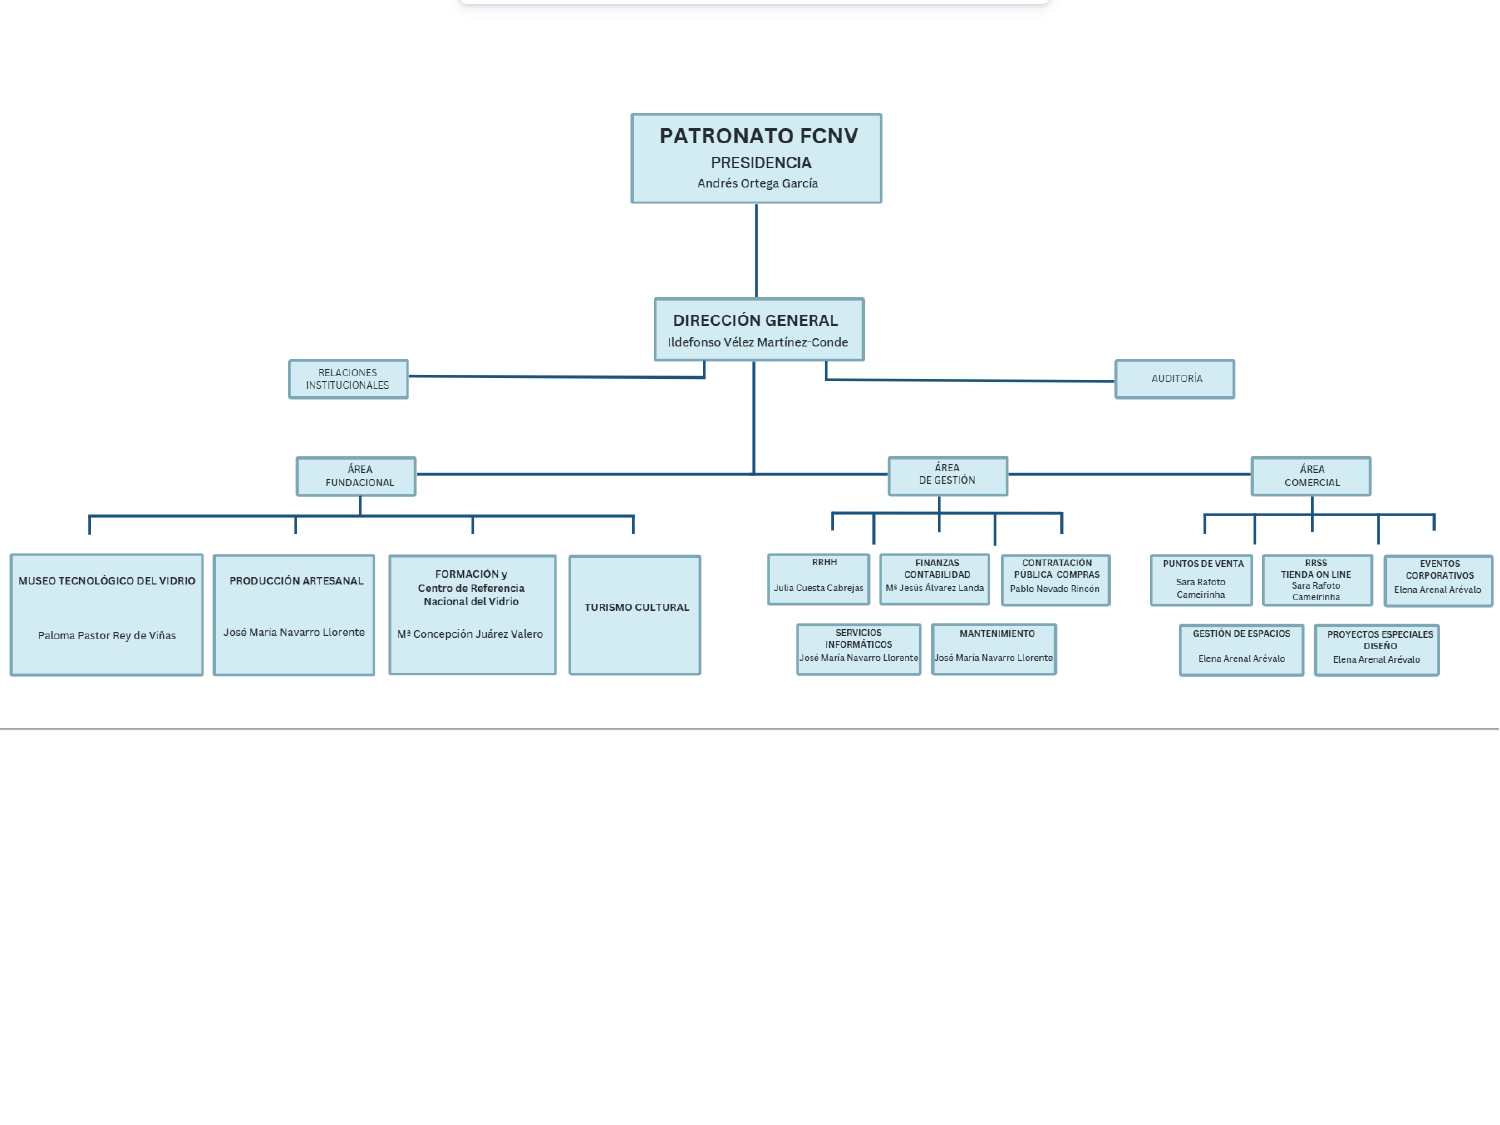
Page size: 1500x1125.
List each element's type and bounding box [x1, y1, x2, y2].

picture [0, 0, 1500, 728]
